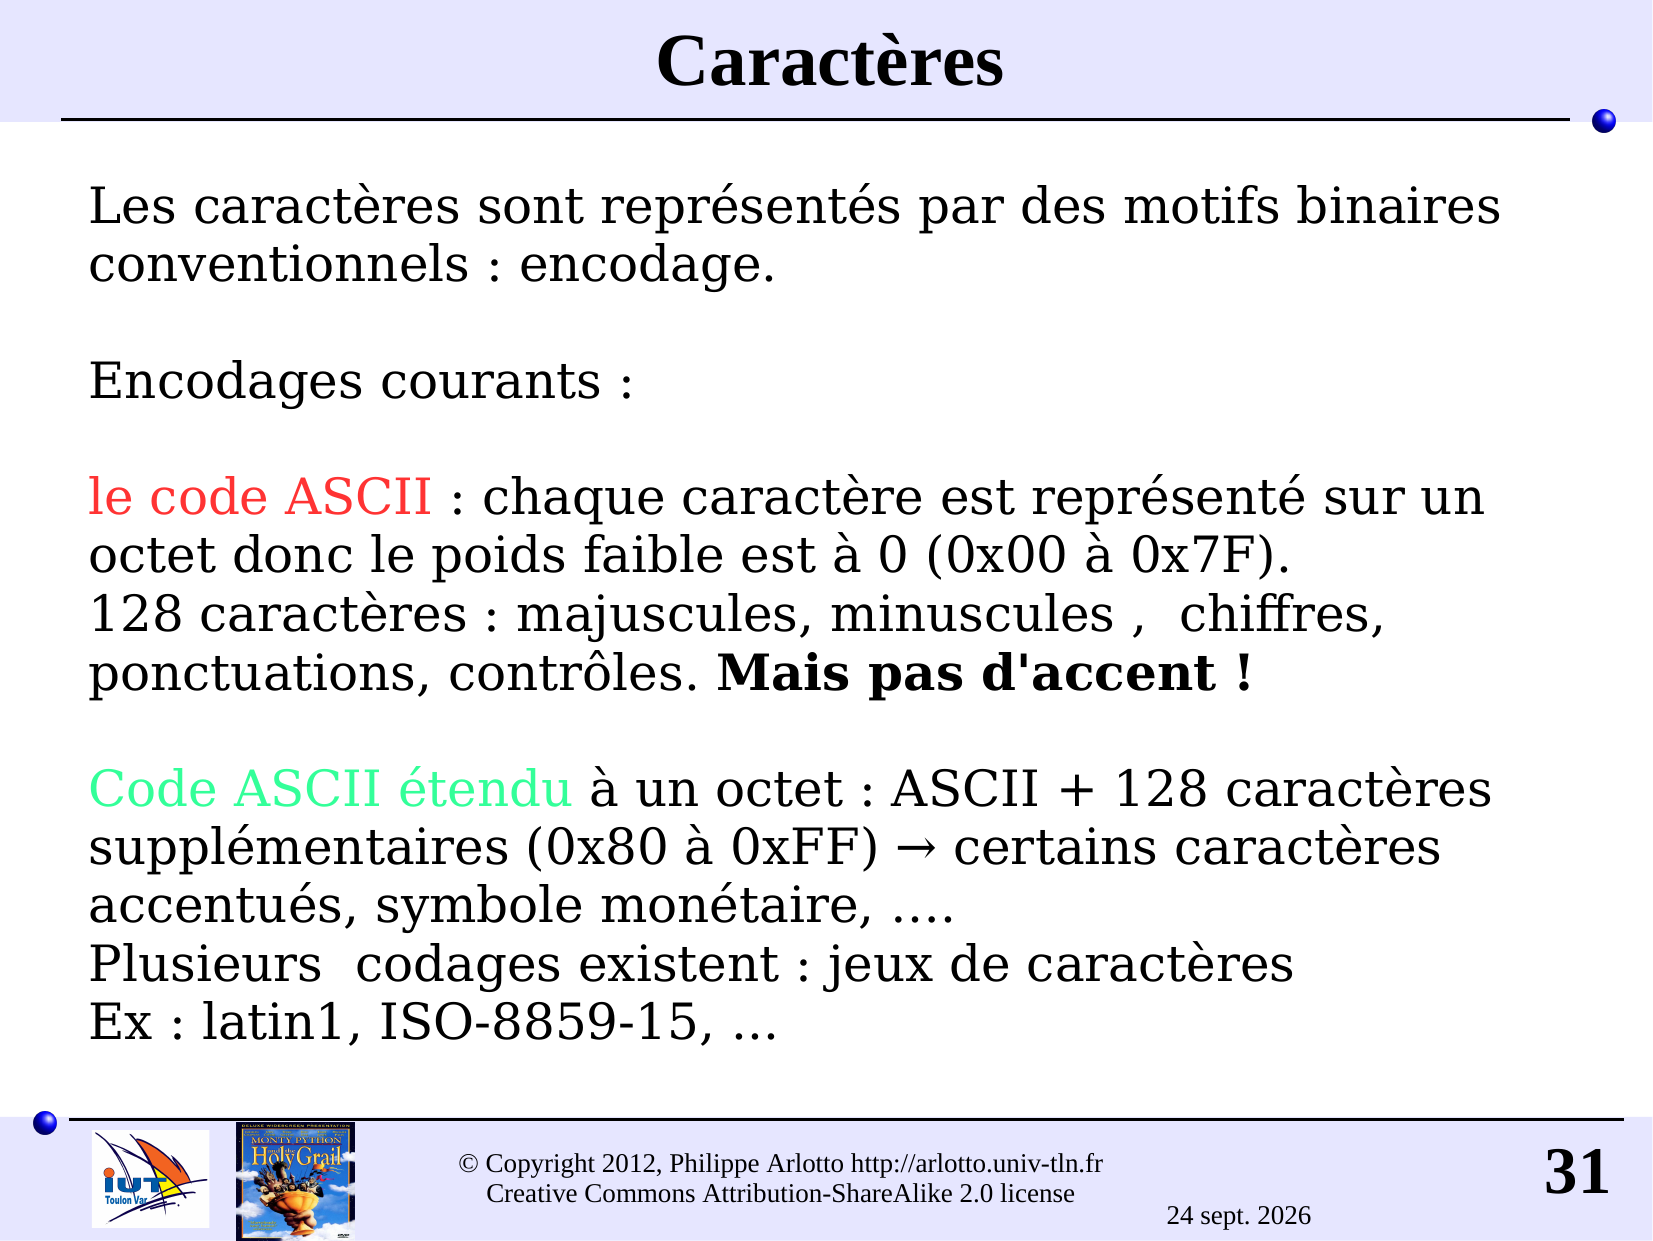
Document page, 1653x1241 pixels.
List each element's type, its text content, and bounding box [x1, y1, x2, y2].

text_box Les caractères sont représentés par des motifs binaires conventionnels : encodage. Encodages courants : le code ASCII : chaque caractère est représenté sur un octet donc le poids faible est à 0 (0x00 à 0x7F). 128 caractères : majuscules, minuscules , chiffres, ponctuations, contrôles. Mais pas d'accent ! Code ASCII étendu à un octet : ASCII + 128 caractères supplémentaires (0x80 à 0xFF) → certains caractères accentués, symbole monétaire, …. Plusieurs codages existent : jeux de caractères Ex : latin1, ISO-8859-15, ... [88, 177, 1536, 1056]
title Caractères [95, 14, 1585, 107]
picture [236, 1122, 355, 1241]
